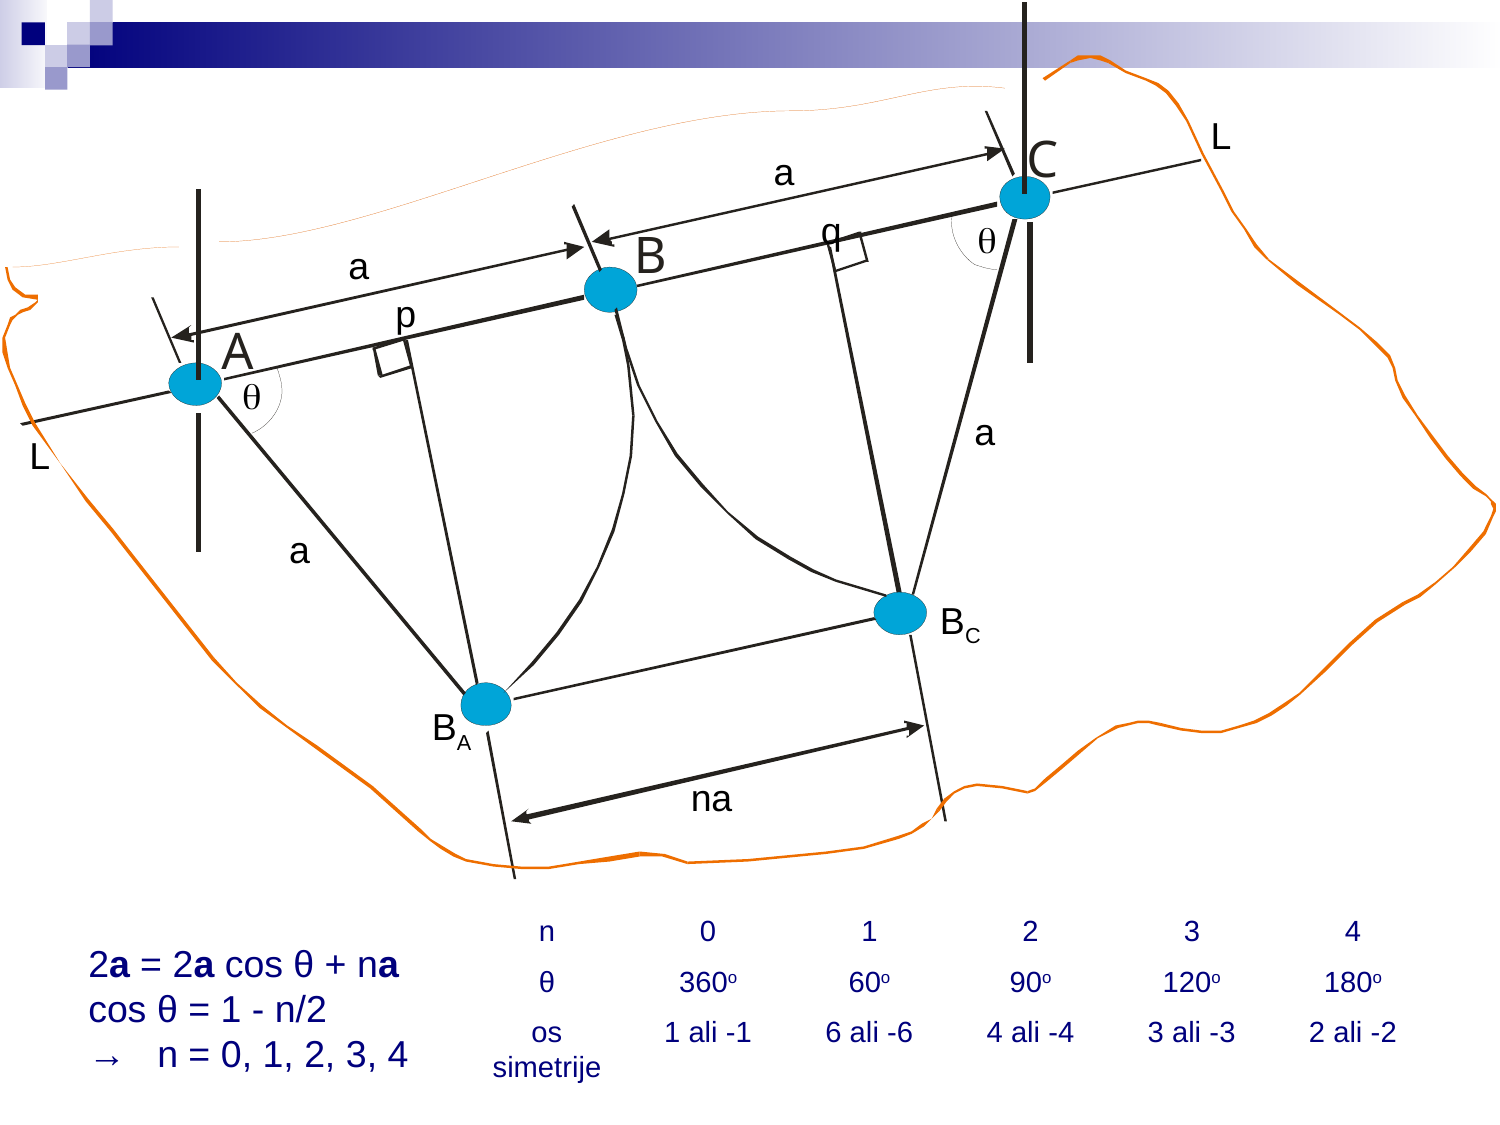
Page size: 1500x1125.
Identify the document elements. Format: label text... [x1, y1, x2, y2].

table_cell 1 ali -1 [628, 1006, 789, 1091]
text_box L [1195, 104, 1247, 166]
text_box na [676, 766, 748, 828]
table_cell 180o [1272, 955, 1434, 1006]
text_box p [380, 282, 432, 343]
table_cell os simetrije [466, 1006, 628, 1091]
text_box a [758, 140, 810, 202]
table_header 2 [950, 905, 1111, 955]
text_box  [962, 207, 1012, 269]
table_cell 60o [789, 955, 950, 1006]
table_cell 90o [950, 955, 1111, 1006]
text_box BC [925, 589, 996, 656]
table_cell 4 ali -4 [950, 1006, 1111, 1091]
table_cell 360o [628, 955, 789, 1006]
table_cell θ [466, 955, 628, 1006]
table_cell 6 ali -6 [789, 1006, 950, 1091]
text_box a [333, 234, 385, 296]
table_header 0 [628, 905, 789, 955]
table_header 1 [789, 905, 950, 955]
table_cell 2 ali -2 [1272, 1006, 1434, 1091]
text_box BA [417, 695, 487, 763]
chart [0, 0, 1500, 883]
table_cell 120o [1111, 955, 1272, 1006]
table_header 3 [1111, 905, 1272, 955]
text_box q [805, 199, 857, 260]
table_cell 3 ali -3 [1111, 1006, 1272, 1091]
text_box a [274, 518, 325, 579]
text_box a [959, 400, 1011, 461]
text_box  [227, 364, 277, 425]
text_box 2a = 2a cos θ + na cos θ = 1 - n/2 → n = 0, 1, 2, 3, 4 [73, 931, 425, 1083]
table_header 4 [1272, 905, 1434, 955]
text_box L [14, 423, 66, 485]
table_header n [466, 905, 628, 955]
